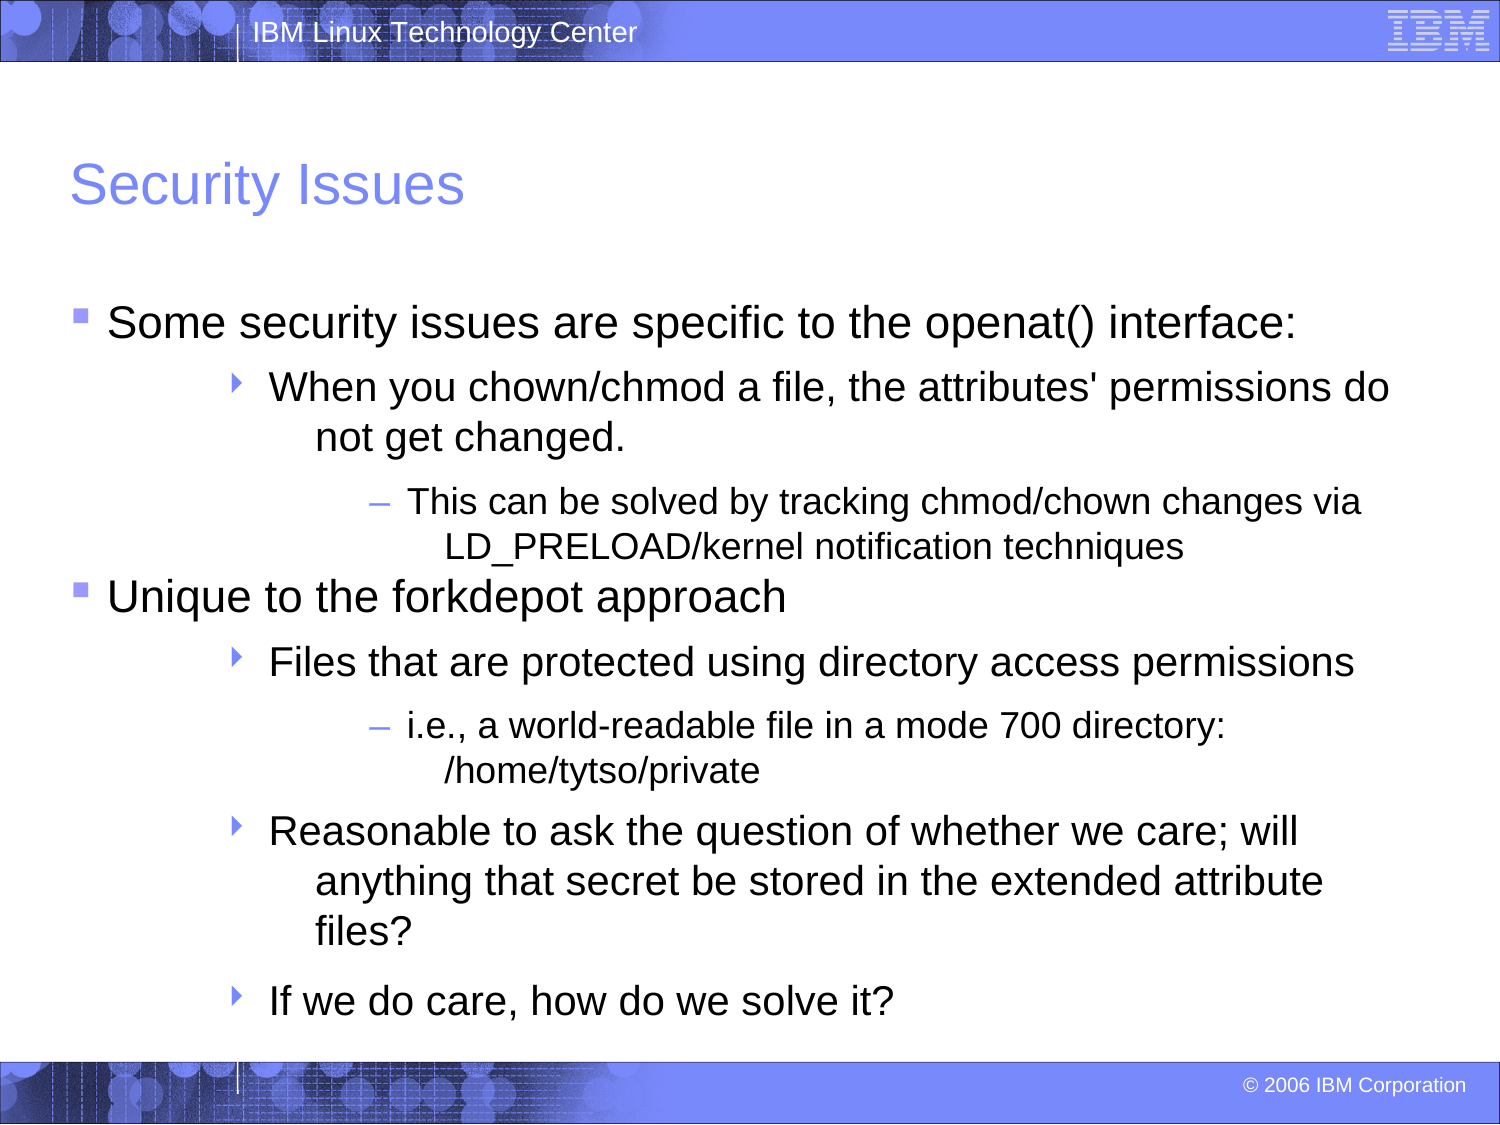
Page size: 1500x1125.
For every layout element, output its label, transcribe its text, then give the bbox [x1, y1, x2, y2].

list Some security issues are specific to the openat() interface: When you chown/chmod a file, the attributes' permissions do not get changed. This can be solved by tracking chmod/chown changes via LD_PRELOAD/kernel notification techniques Unique to the forkdepot approach Files that are protected using directory access permissions i.e., a world-readable file in a mode 700 directory: /home/tytso/private Reasonable to ask the question of whether we care; will anything that secret be stored in the extended attribute files? If we do care, how do we solve it? [69, 293, 1433, 934]
title Security Issues [69, 144, 1422, 227]
picture [1, 1063, 1499, 1123]
picture [1, 1, 1499, 61]
